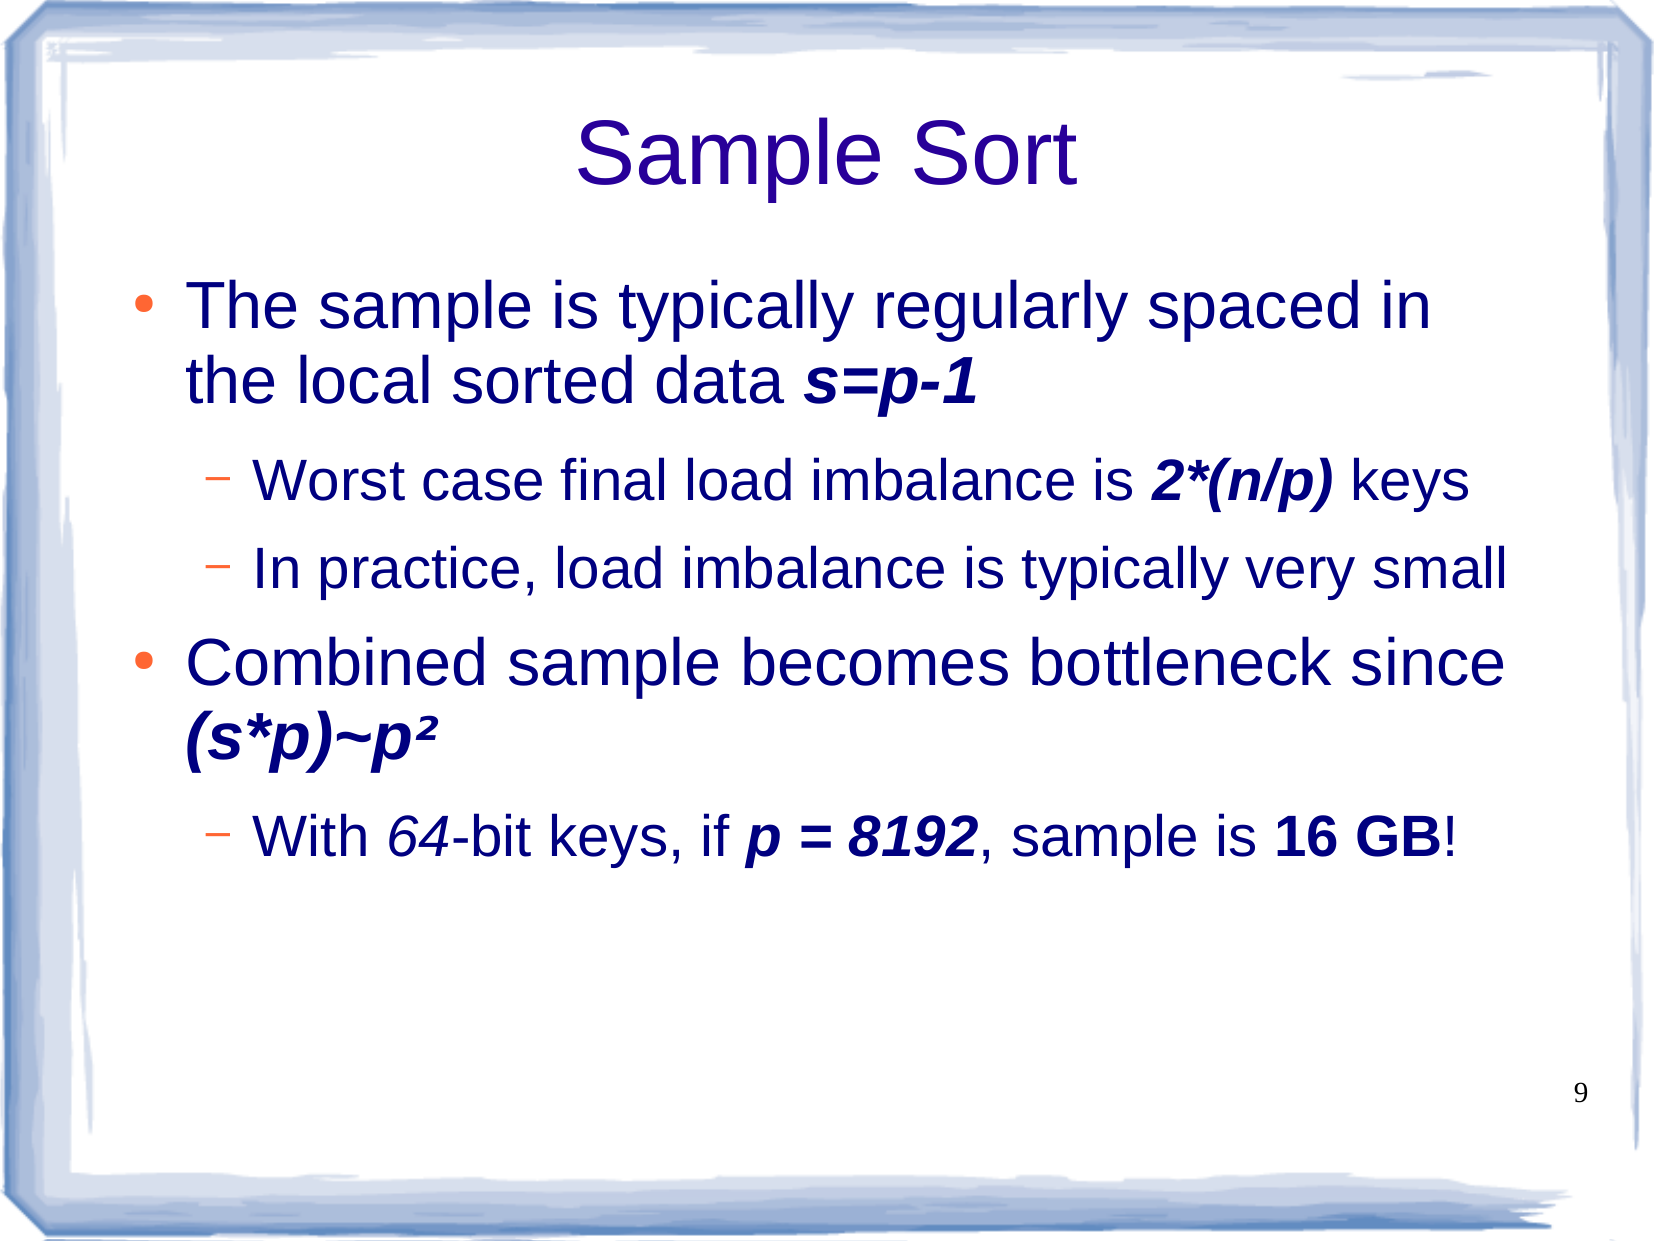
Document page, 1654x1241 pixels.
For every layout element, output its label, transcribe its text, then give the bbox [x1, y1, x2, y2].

list The sample is typically regularly spaced in the local sorted data s=p-1 Worst case final load imbalance is 2*(n/p) keys In practice, load imbalance is typically very small Combined sample becomes bottleneck since (s*p)~p² With 64-bit keys, if p = 8192, sample is 16 GB! [114, 268, 1538, 1073]
title Sample Sort [82, 49, 1571, 257]
picture [0, 0, 1654, 1241]
